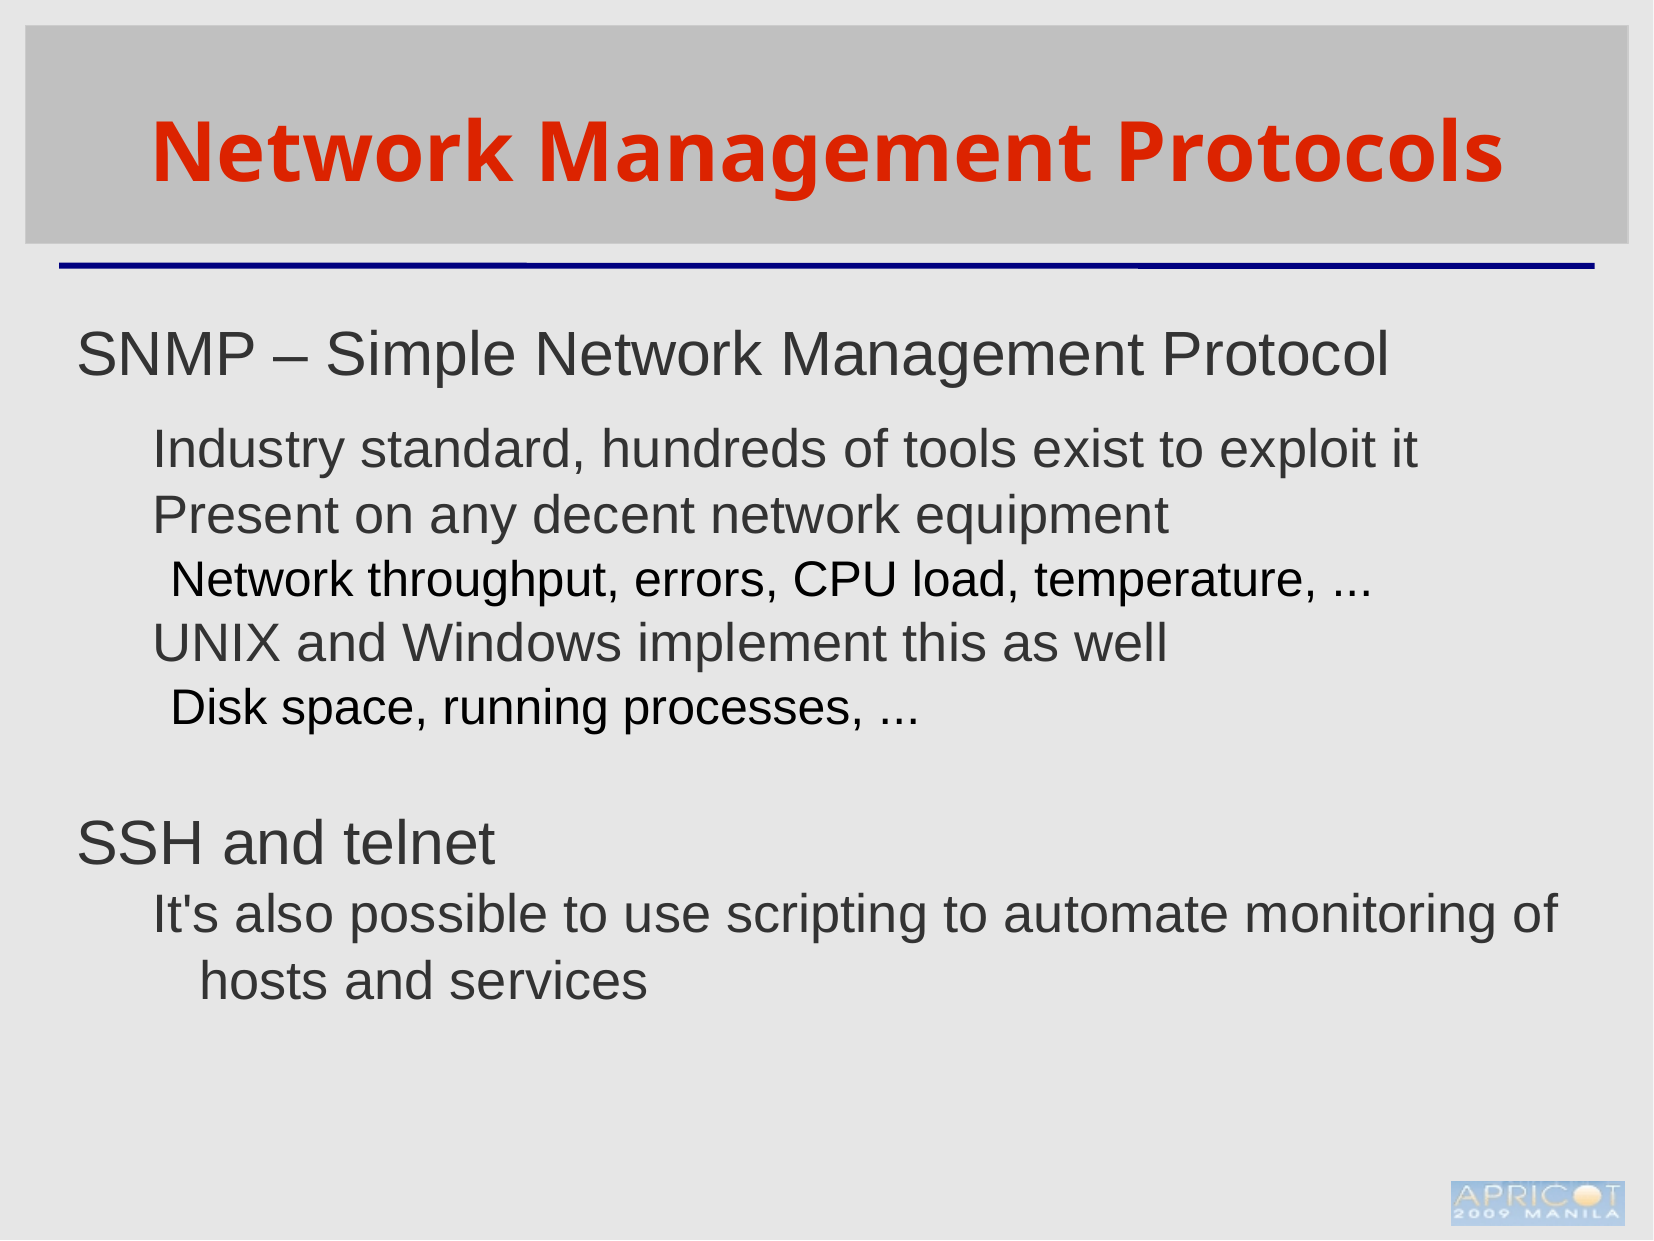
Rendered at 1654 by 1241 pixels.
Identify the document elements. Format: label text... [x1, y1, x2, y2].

list SNMP – Simple Network Management Protocol Industry standard, hundreds of tools exist to exploit it Present on any decent network equipment Network throughput, errors, CPU load, temperature, ... UNIX and Windows implement this as well Disk space, running processes, ... SSH and telnet It's also possible to use scripting to automate monitoring of hosts and services [59, 322, 1595, 1132]
picture [1451, 1181, 1625, 1226]
title Network Management Protocols [121, 46, 1534, 254]
